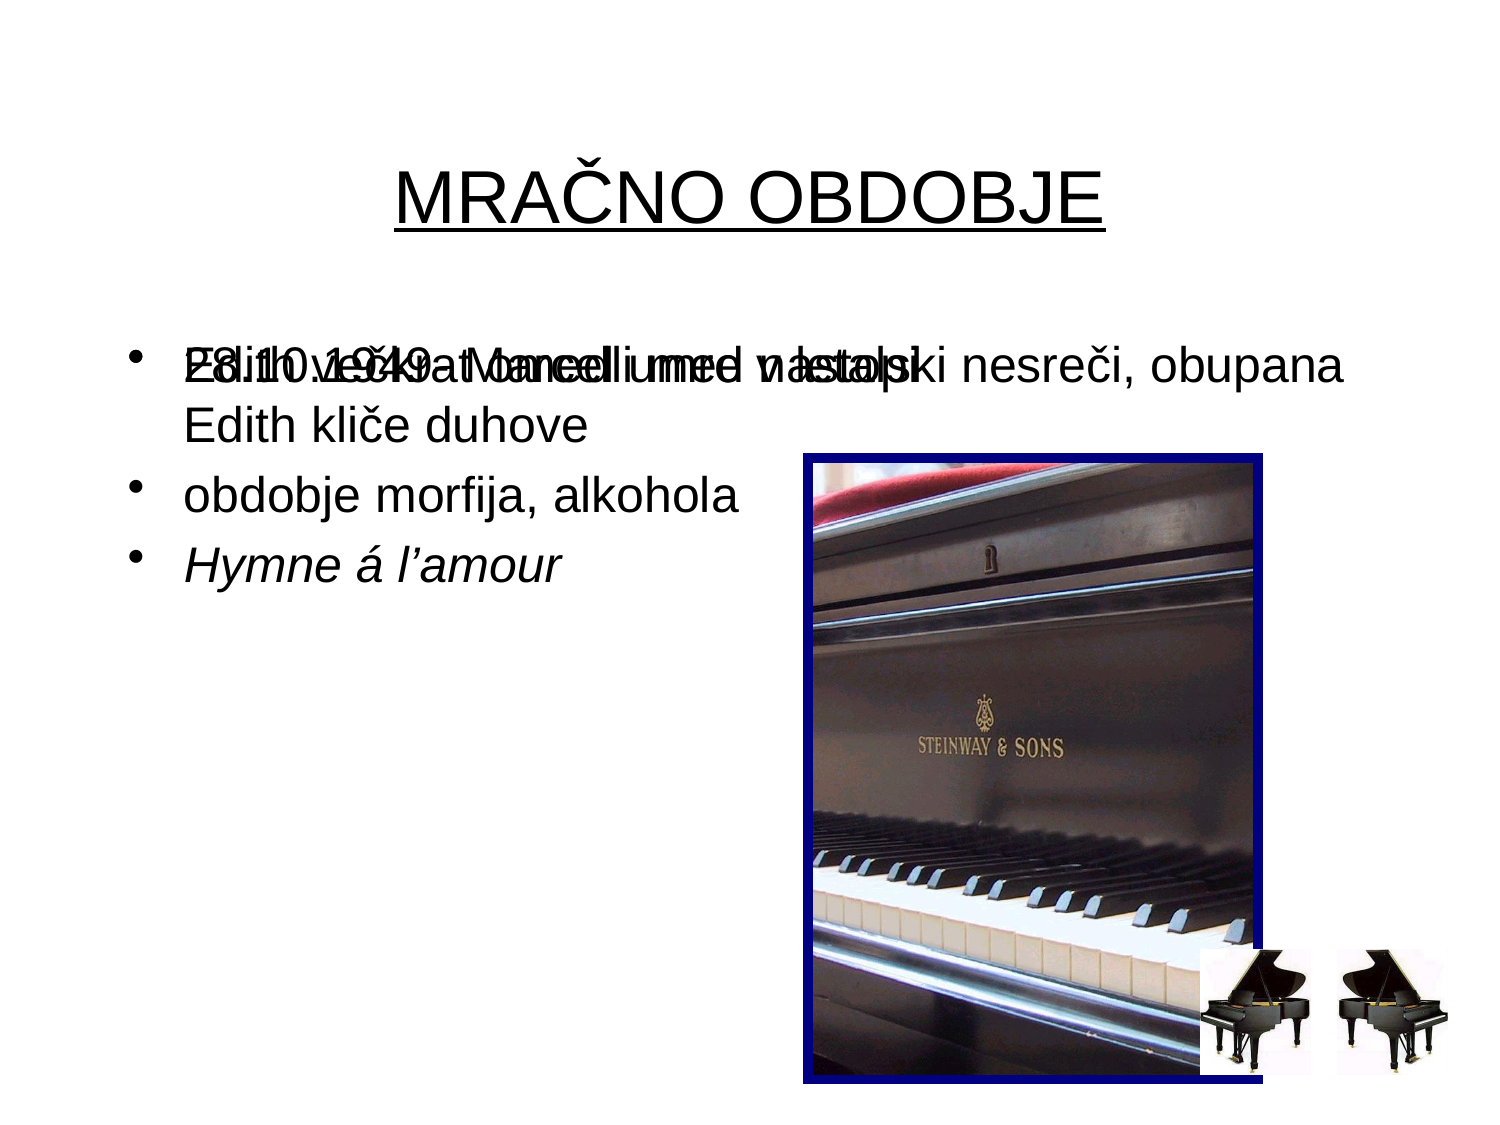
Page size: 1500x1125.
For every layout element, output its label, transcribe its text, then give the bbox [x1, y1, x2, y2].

picture [1337, 949, 1448, 1075]
title MRAČNO OBDOBJE [112, 99, 1388, 288]
list Edith večkrat omedli med nastopi [112, 324, 1388, 1000]
picture [812, 462, 1311, 1075]
